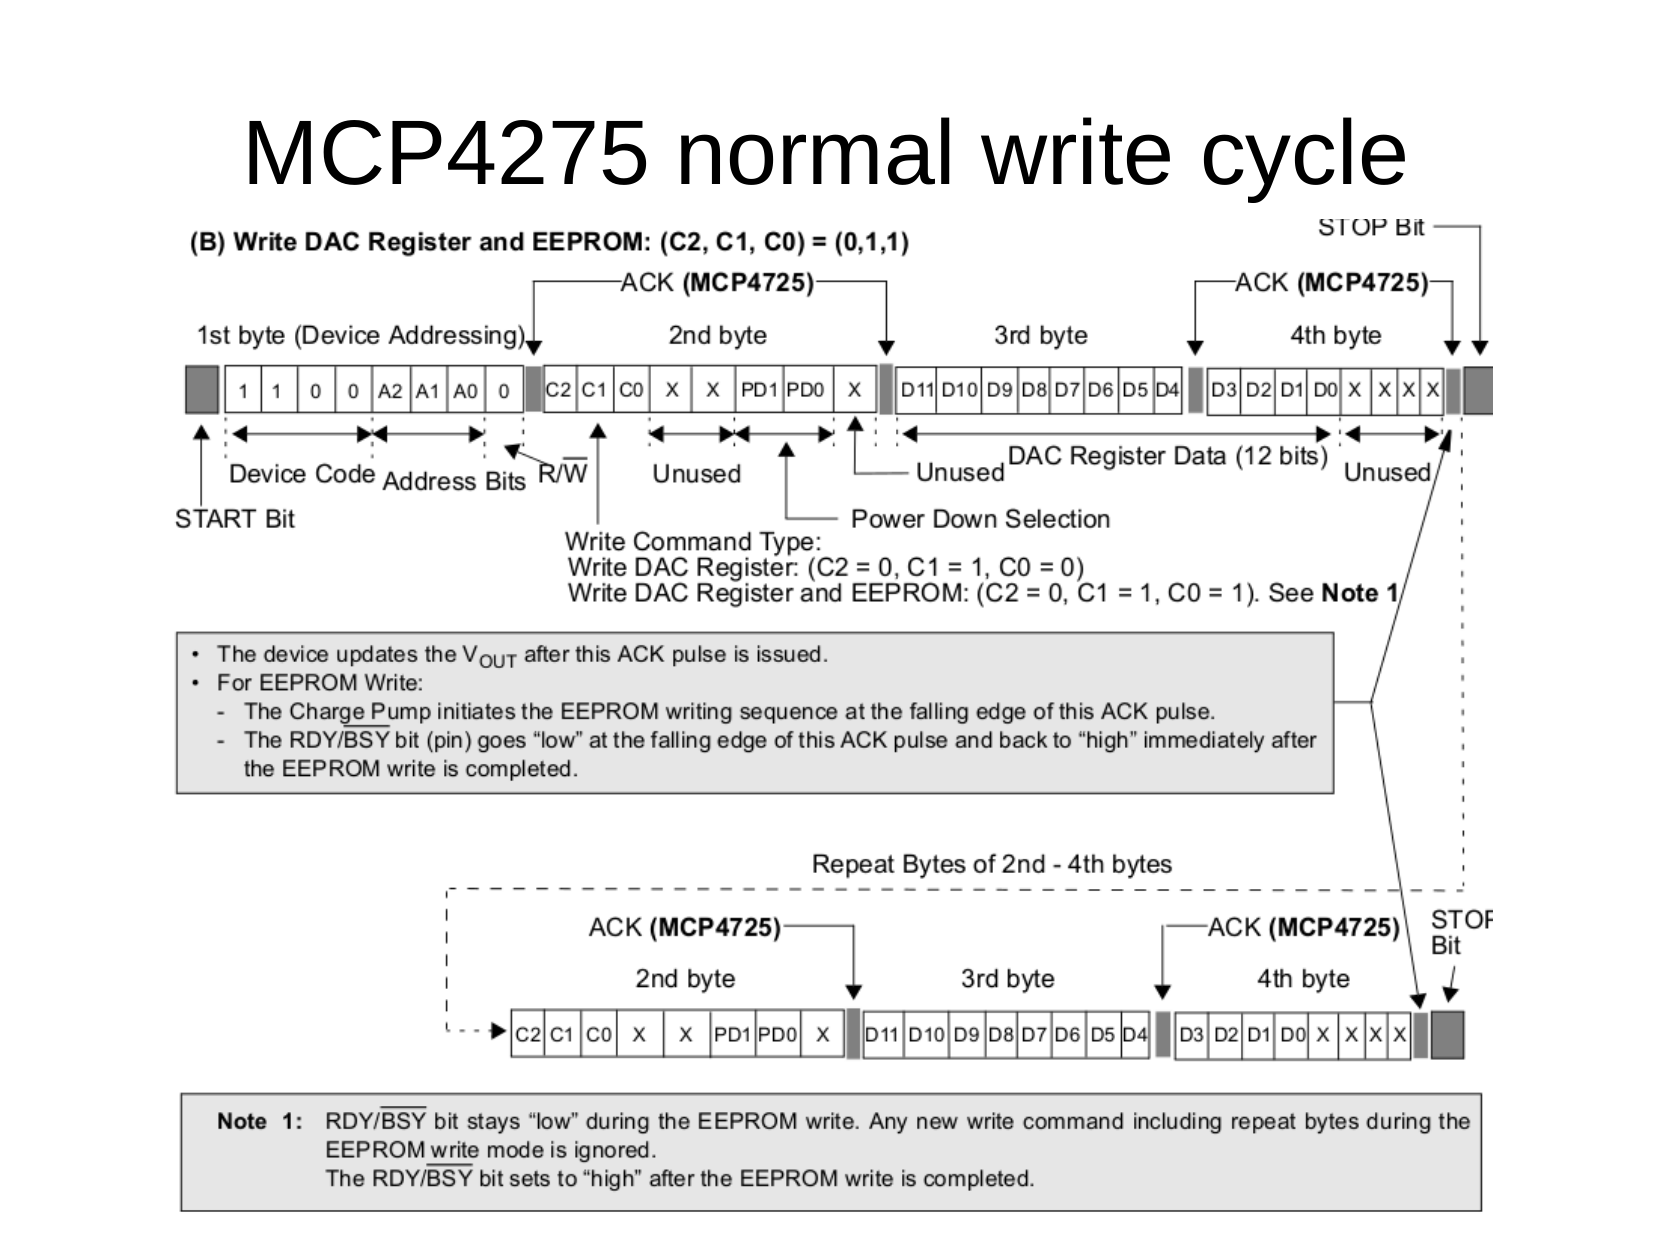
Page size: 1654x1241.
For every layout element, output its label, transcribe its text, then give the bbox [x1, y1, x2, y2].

picture [172, 219, 1493, 1215]
title MCP4275 normal write cycle [82, 49, 1571, 257]
